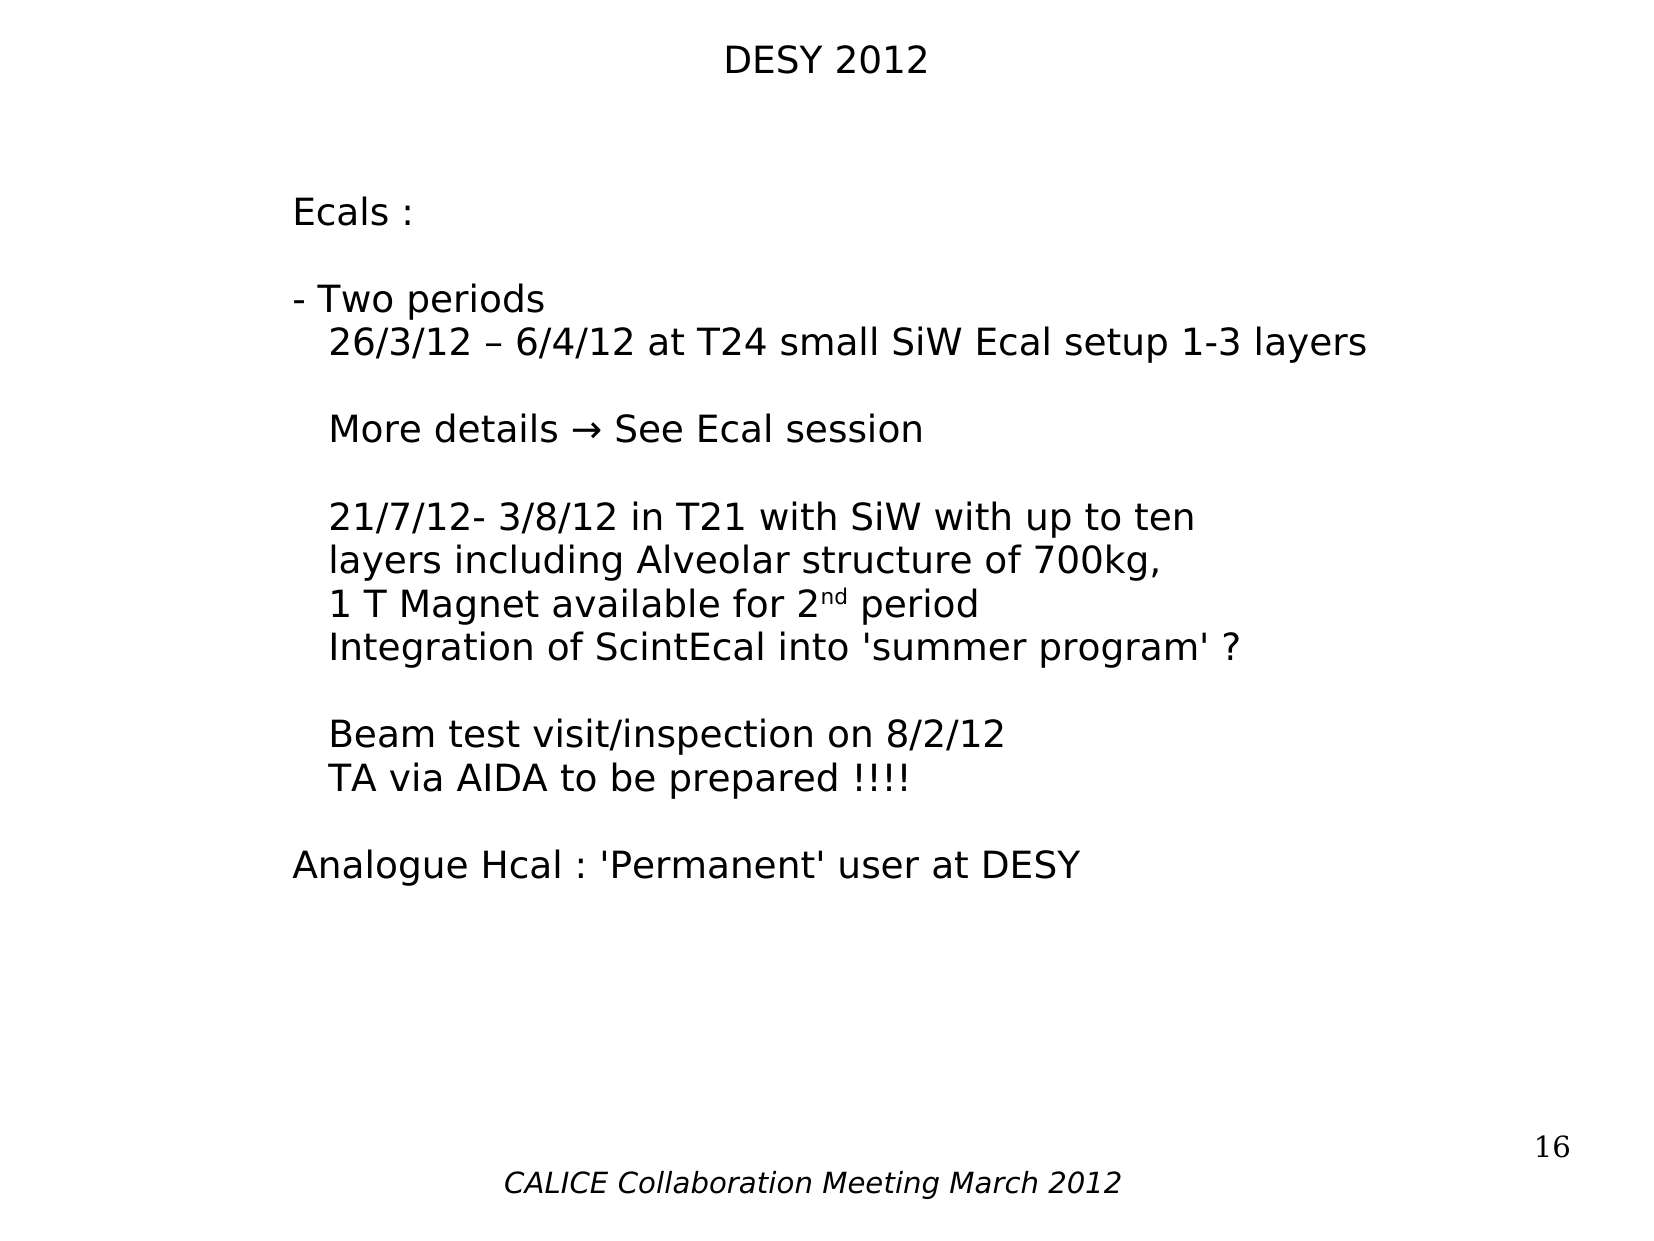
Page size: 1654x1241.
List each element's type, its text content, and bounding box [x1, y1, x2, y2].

text_box Ecals : - Two periods 26/3/12 – 6/4/12 at T24 small SiW Ecal setup 1-3 layers More details → See Ecal session 21/7/12- 3/8/12 in T21 with SiW with up to ten layers including Alveolar structure of 700kg, 1 T Magnet available for 2nd period Integration of ScintEcal into 'summer program' ? Beam test visit/inspection on 8/2/12 TA via AIDA to be prepared !!!! Analogue Hcal : 'Permanent' user at DESY [277, 183, 1384, 939]
text_box DESY 2012 [708, 31, 946, 91]
